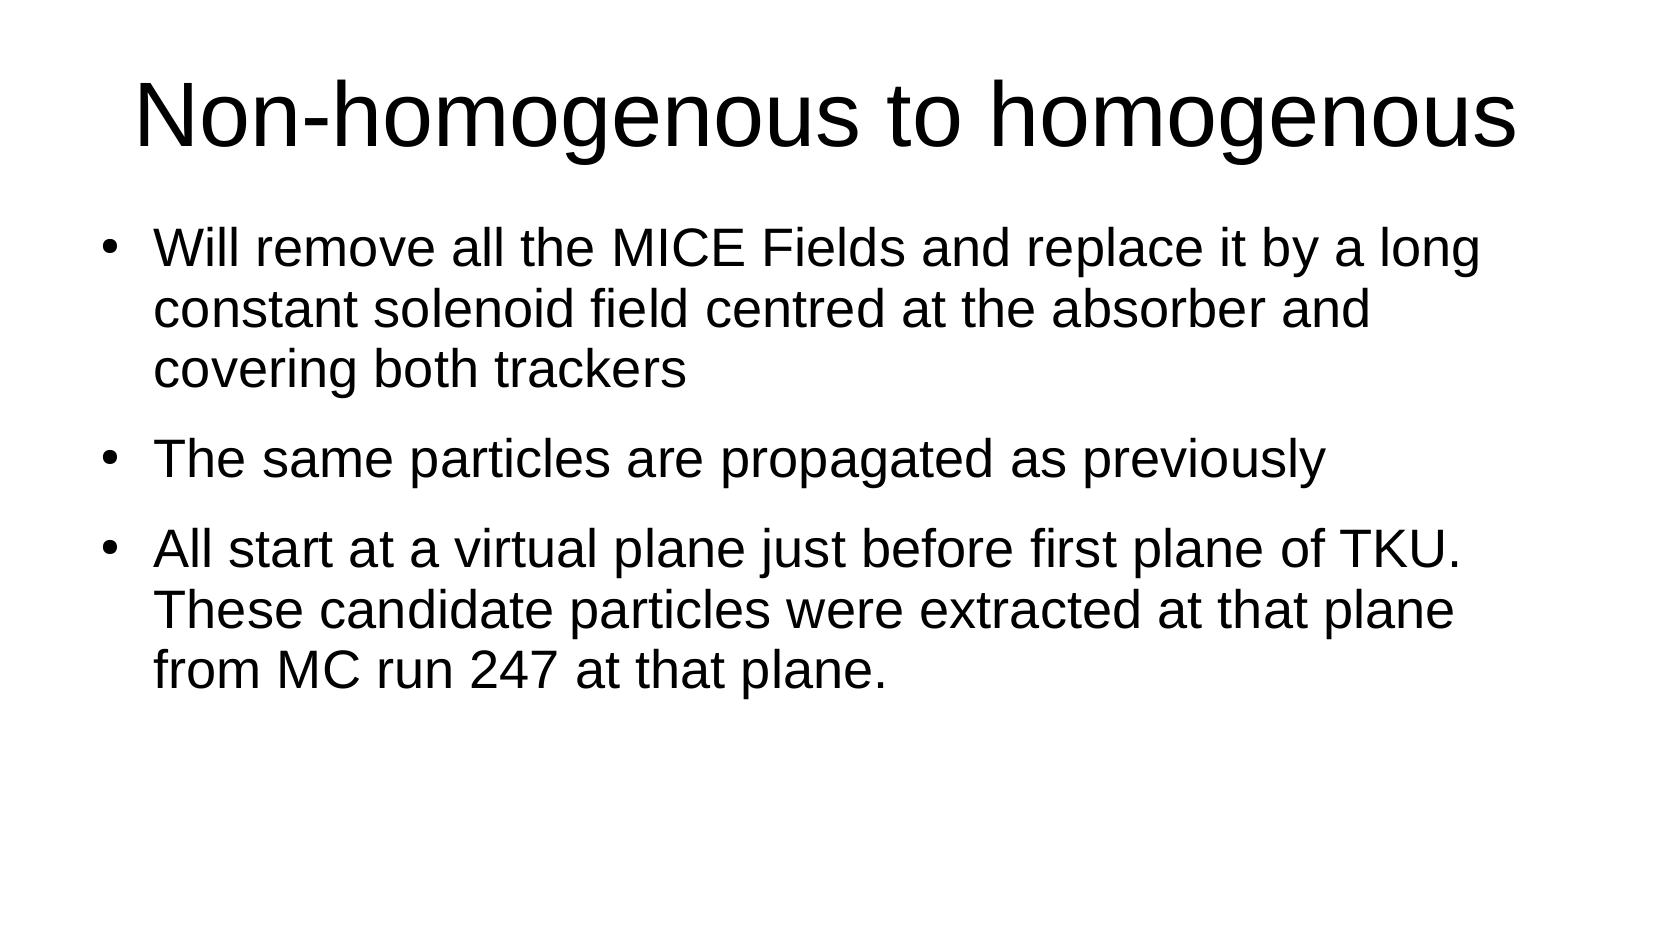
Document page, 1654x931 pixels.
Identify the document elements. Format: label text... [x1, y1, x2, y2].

list Will remove all the MICE Fields and replace it by a long constant solenoid field centred at the absorber and covering both trackers The same particles are propagated as previously All start at a virtual plane just before first plane of TKU. These candidate particles were extracted at that plane from MC run 247 at that plane. [82, 217, 1571, 758]
title Non-homogenous to homogenous [82, 37, 1571, 193]
